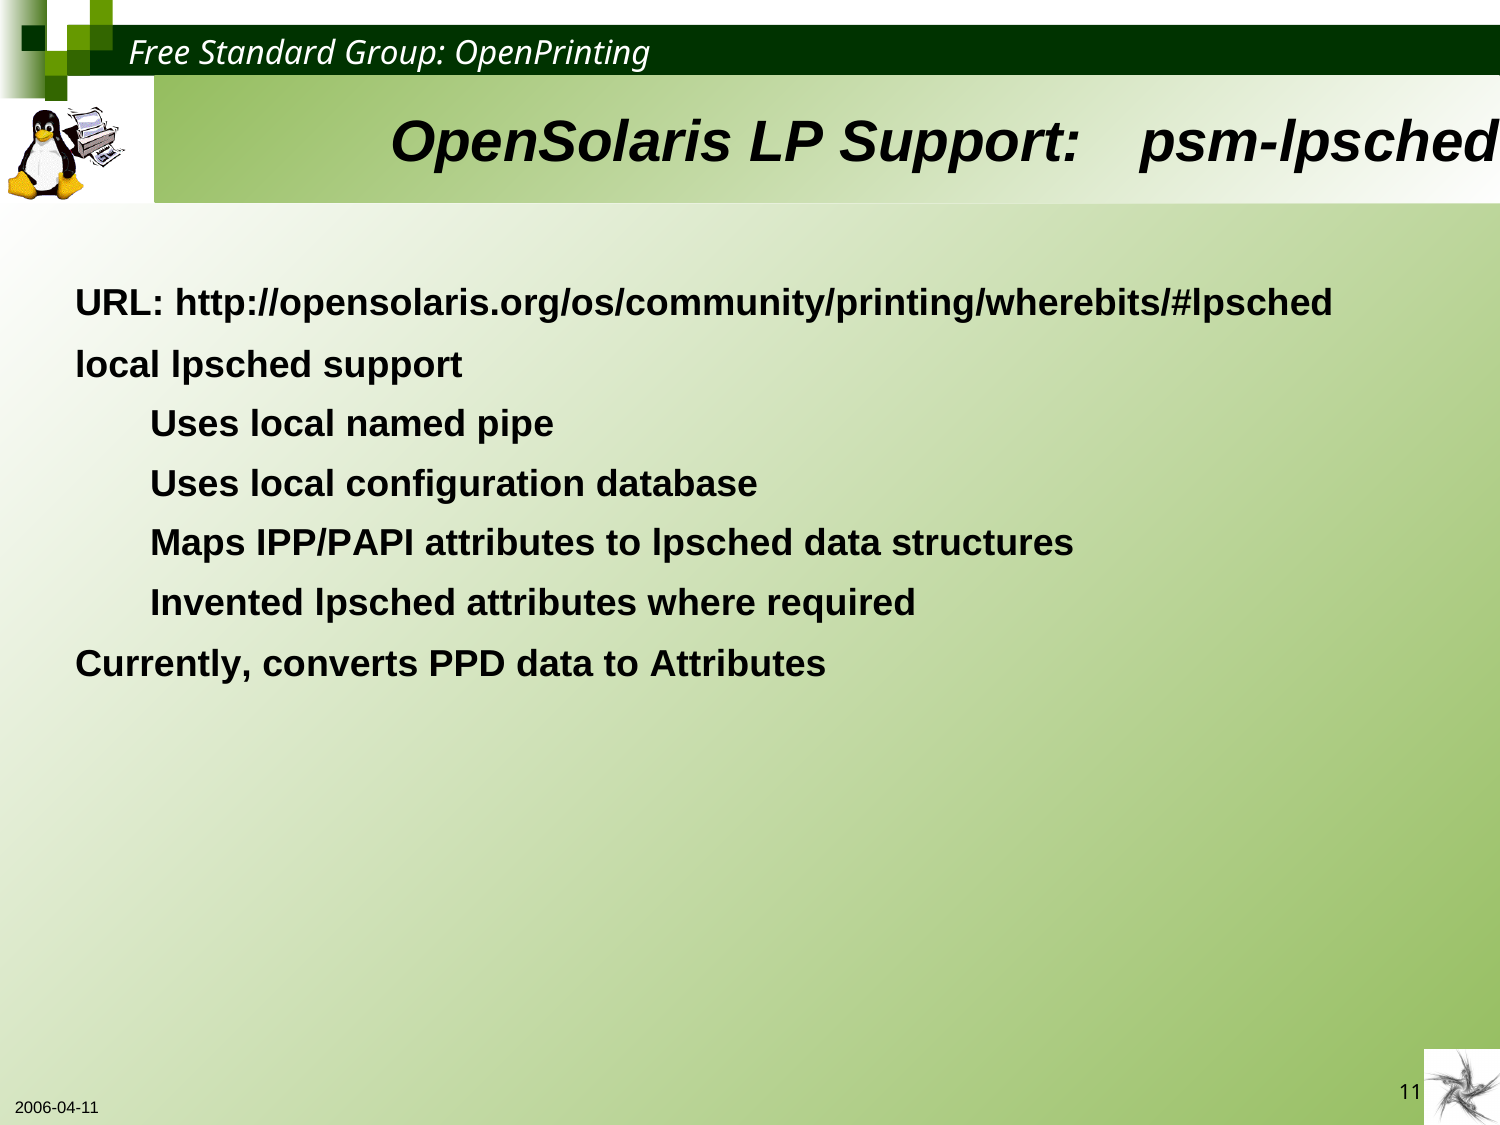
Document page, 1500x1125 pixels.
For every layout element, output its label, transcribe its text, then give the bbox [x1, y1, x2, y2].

list URL: http://opensolaris.org/os/community/printing/wherebits/#lpsched local lpsched support Uses local named pipe Uses local configuration database Maps IPP/PAPI attributes to lpsched data structures Invented lpsched attributes where required Currently, converts PPD data to Attributes [75, 278, 1425, 963]
picture [1424, 1049, 1500, 1125]
picture [0, 96, 133, 203]
title OpenSolaris LP Support: psm-lpsched [154, 75, 1500, 203]
